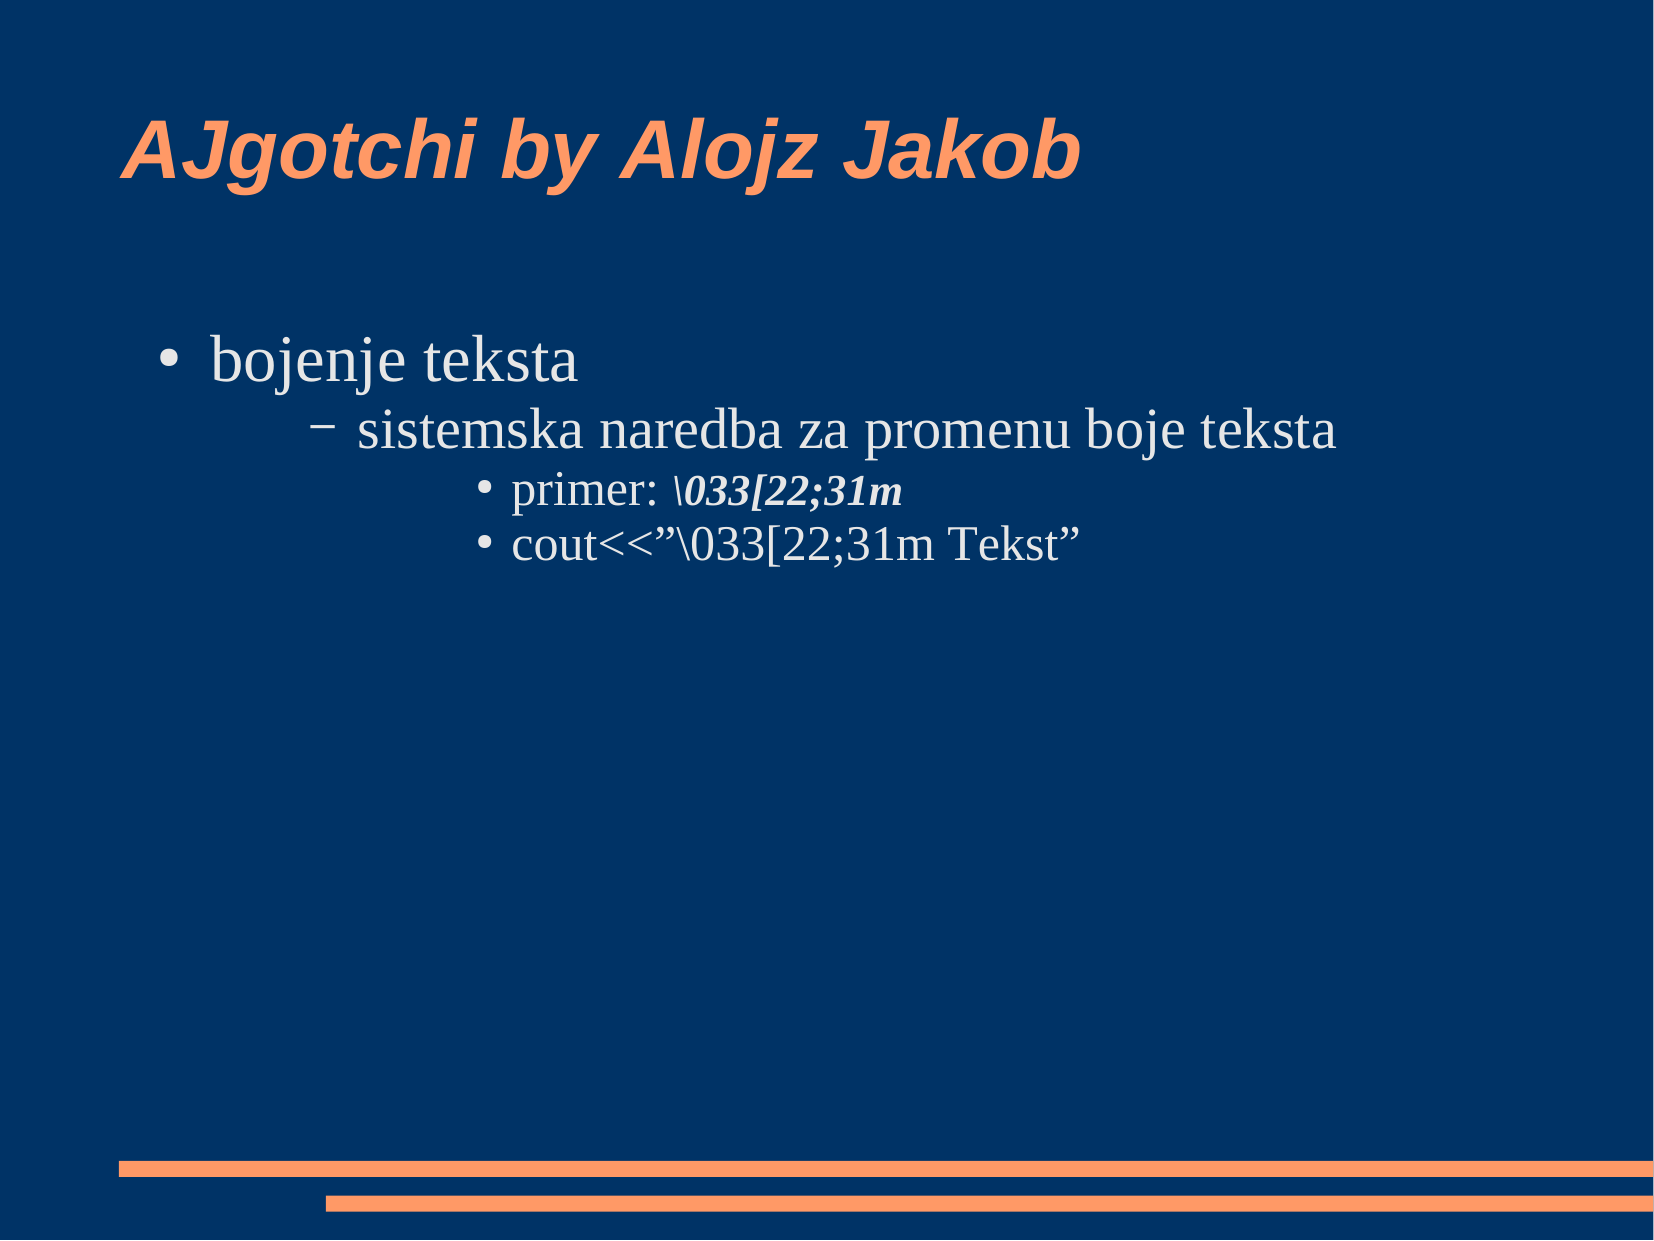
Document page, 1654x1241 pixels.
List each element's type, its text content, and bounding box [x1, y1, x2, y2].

list bojenje teksta sistemska naredba za promenu boje teksta primer: \033[22;31m cout<<”\033[22;31m Tekst” [121, 322, 1561, 1132]
title AJgotchi by Alojz Jakob [121, 46, 1534, 254]
